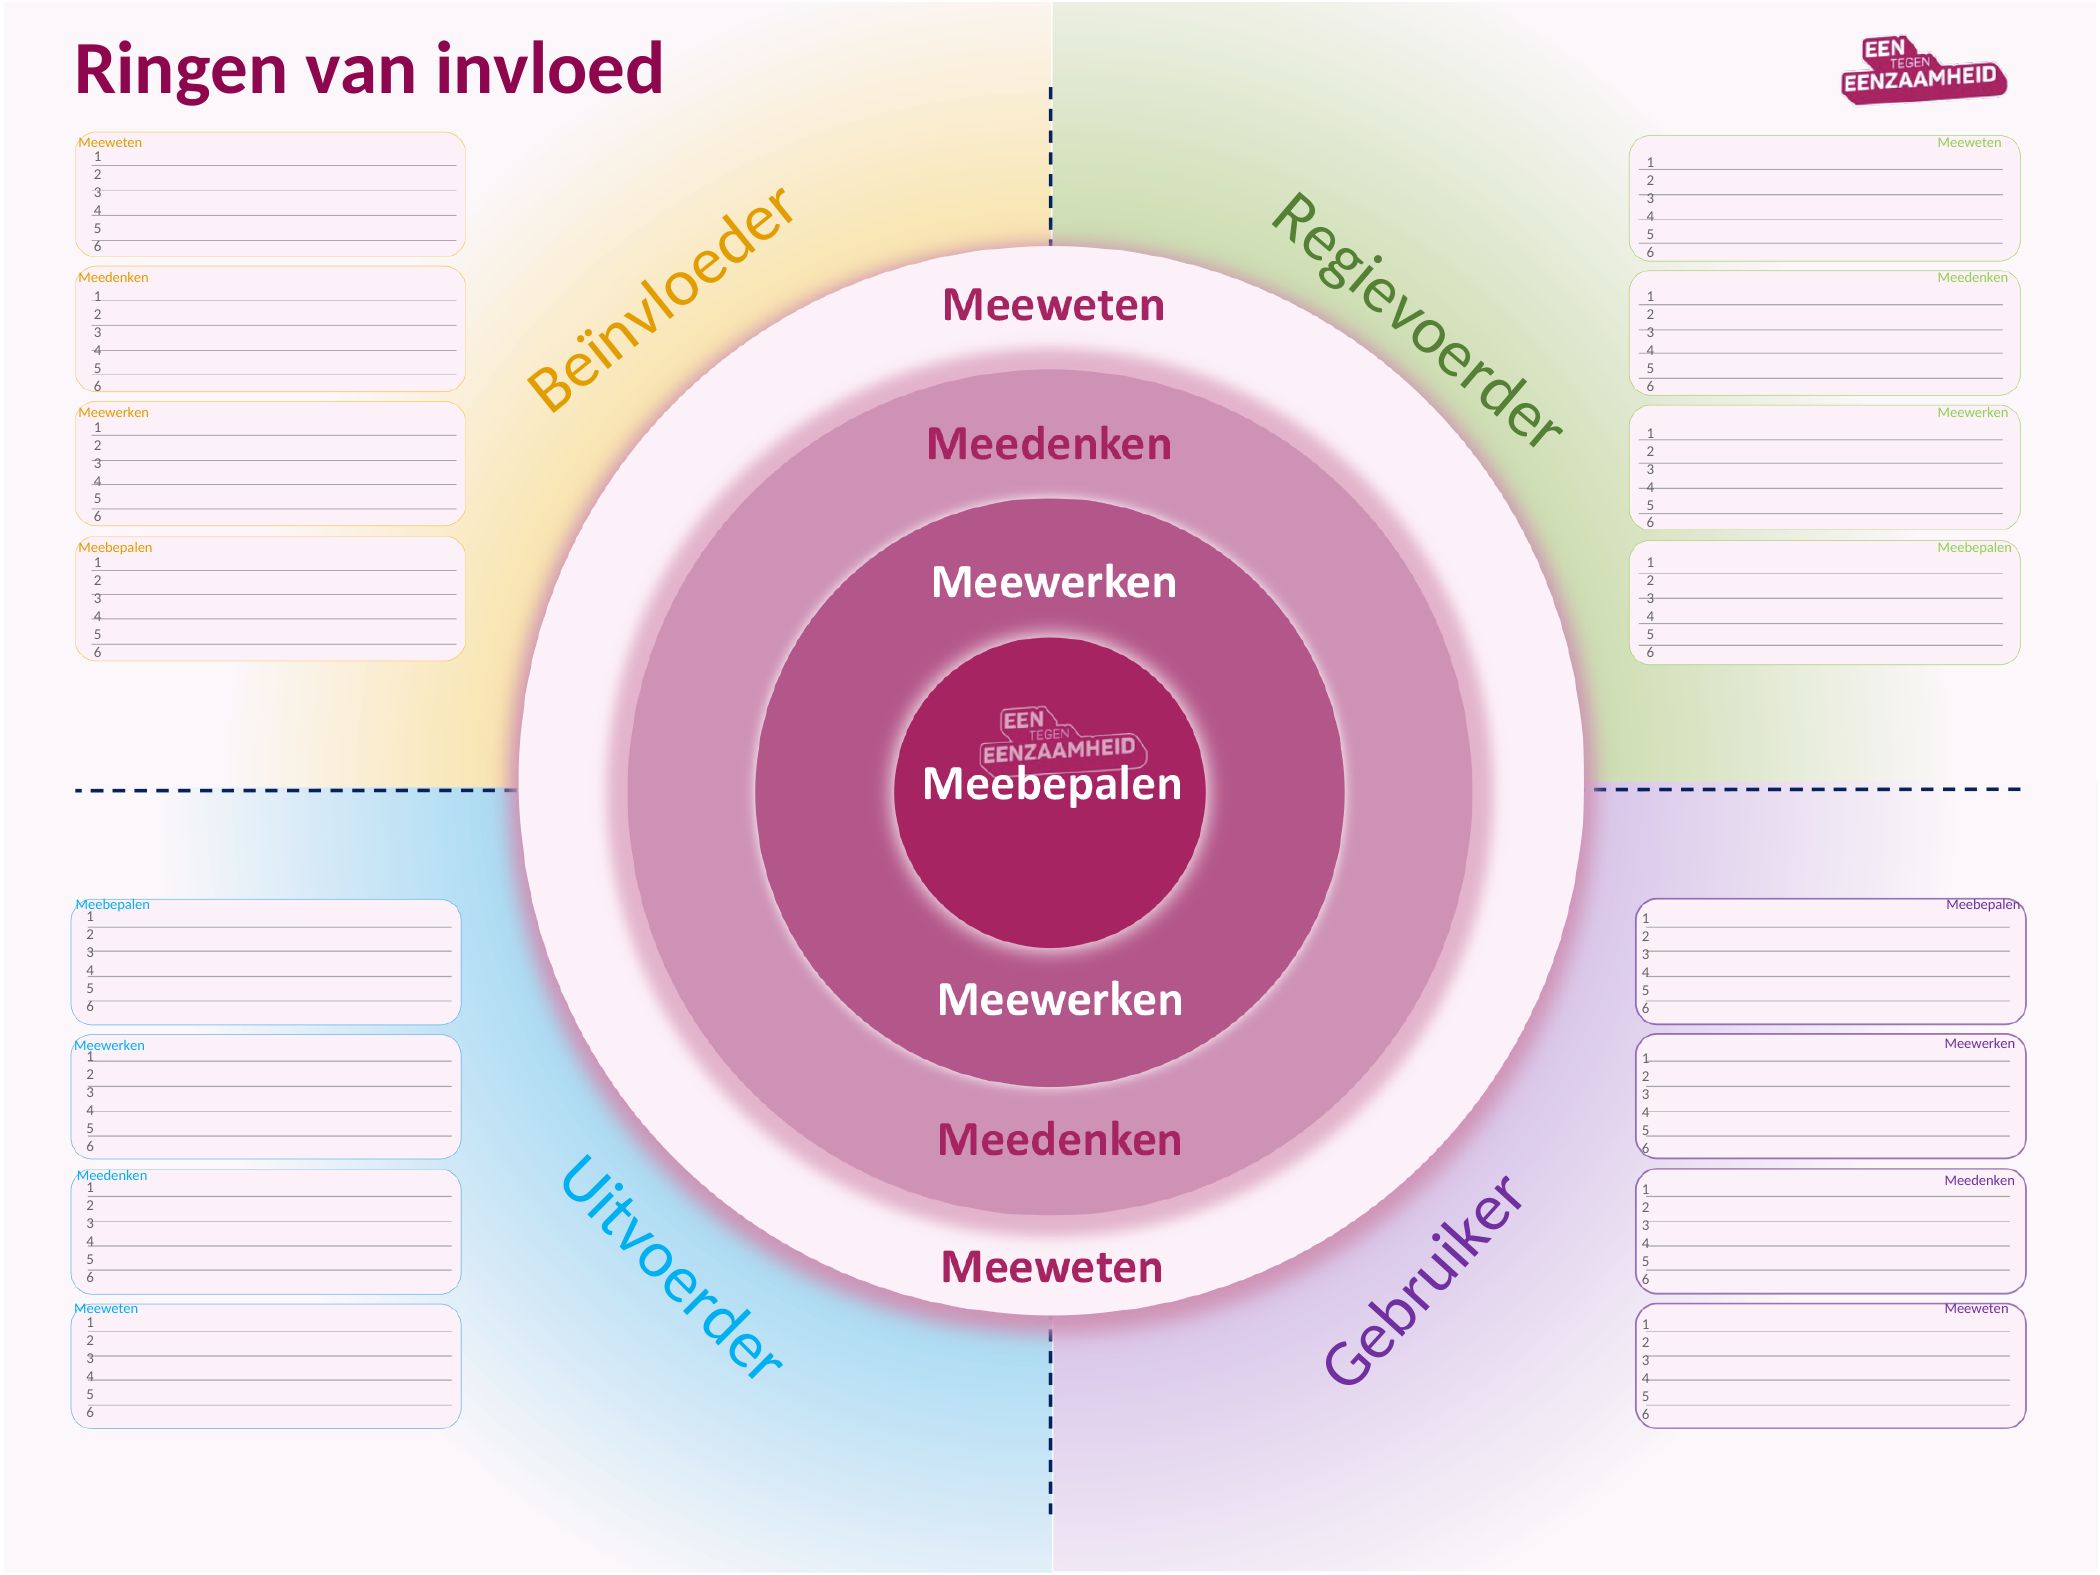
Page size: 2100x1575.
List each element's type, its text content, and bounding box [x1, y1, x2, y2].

text_box 1 2 3 4 5 6 [71, 891, 454, 1031]
text_box 1 2 3 4 5 6 [1631, 271, 2015, 408]
text_box 1 2 3 4 5 6 [1626, 1033, 2010, 1164]
text_box 1 2 3 4 5 6 [71, 1297, 454, 1438]
text_box 1 2 3 4 5 6 [1626, 1299, 2010, 1439]
text_box 1 2 3 4 5 6 [78, 402, 462, 537]
text_box 1 2 3 4 5 6 [78, 131, 462, 271]
text_box 1 2 3 4 5 6 [78, 271, 462, 402]
text_box 1 2 3 4 5 6 [1626, 1164, 2010, 1299]
text_box Ringen van invloed [59, 11, 1240, 118]
text_box 1 2 3 4 5 6 [1631, 137, 2015, 271]
text_box 1 2 3 4 5 6 [1631, 408, 2015, 537]
text_box 1 2 3 4 5 6 [71, 1162, 454, 1297]
text_box 1 2 3 4 5 6 [1631, 537, 2015, 677]
text_box 1 2 3 4 5 6 [1626, 893, 2010, 1033]
text_box 1 2 3 4 5 6 [78, 537, 462, 677]
text_box 1 2 3 4 5 6 [71, 1031, 454, 1162]
